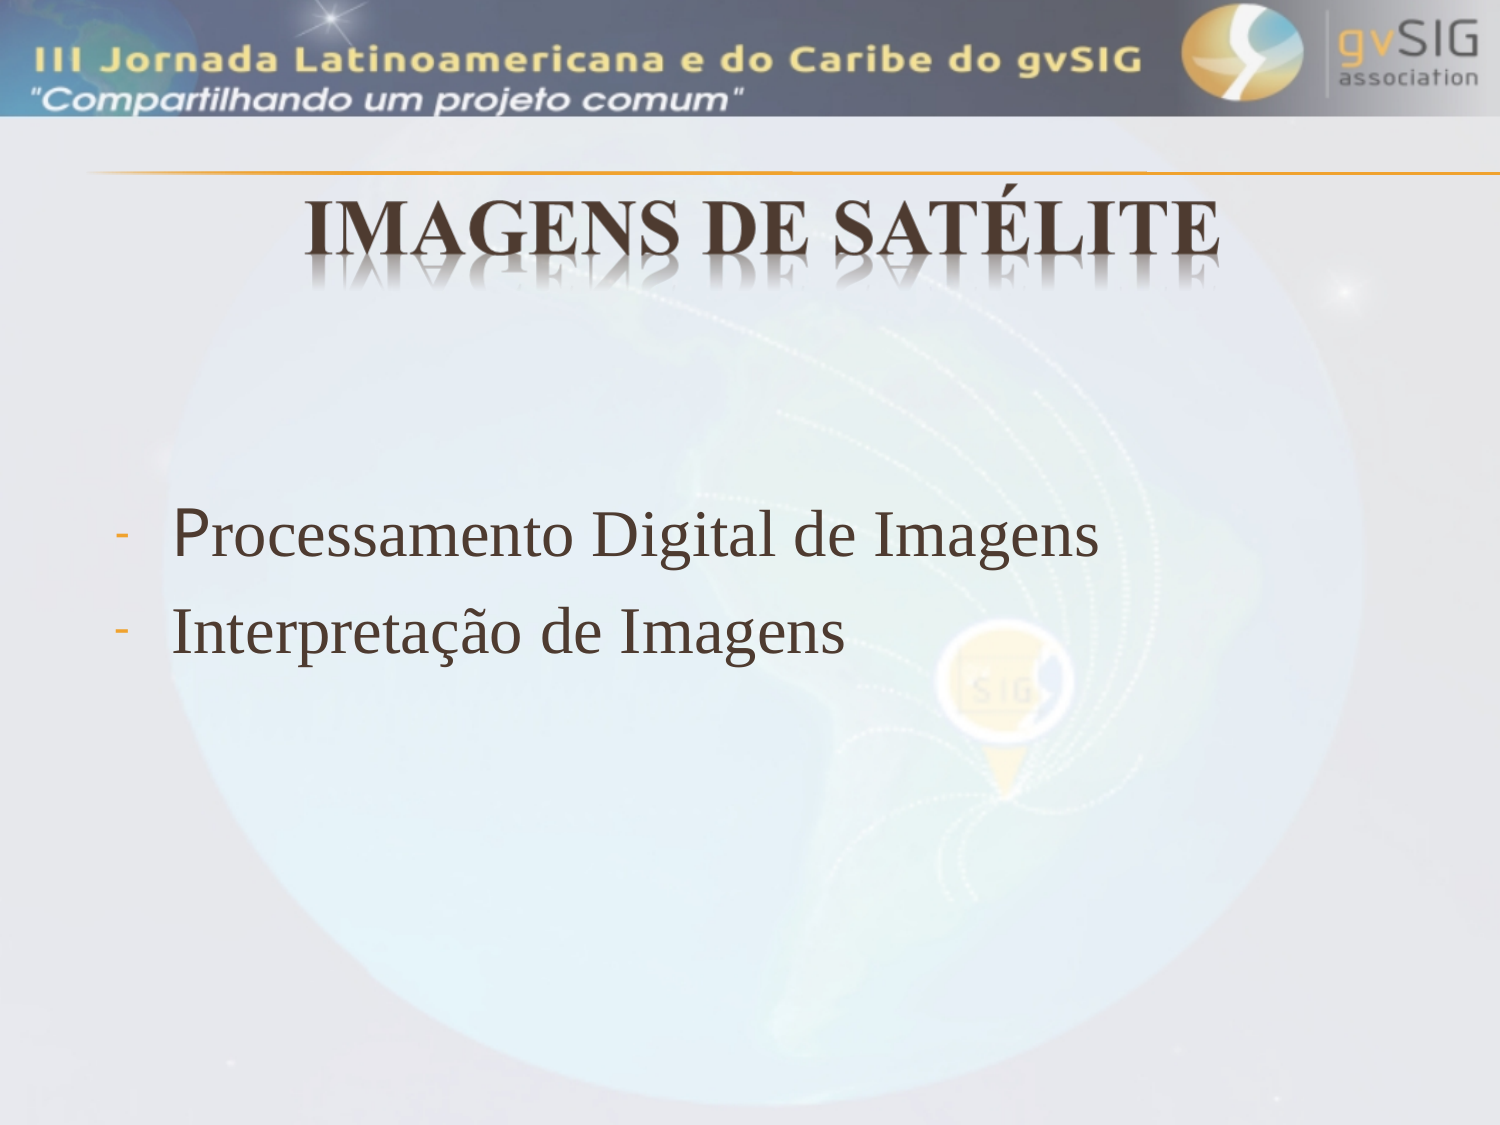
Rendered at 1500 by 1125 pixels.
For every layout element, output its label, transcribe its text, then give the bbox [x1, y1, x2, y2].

list Processamento Digital de Imagens Interpretação de Imagens [99, 482, 1476, 750]
text_box [50, 154, 1476, 323]
picture [0, 0, 1500, 1125]
